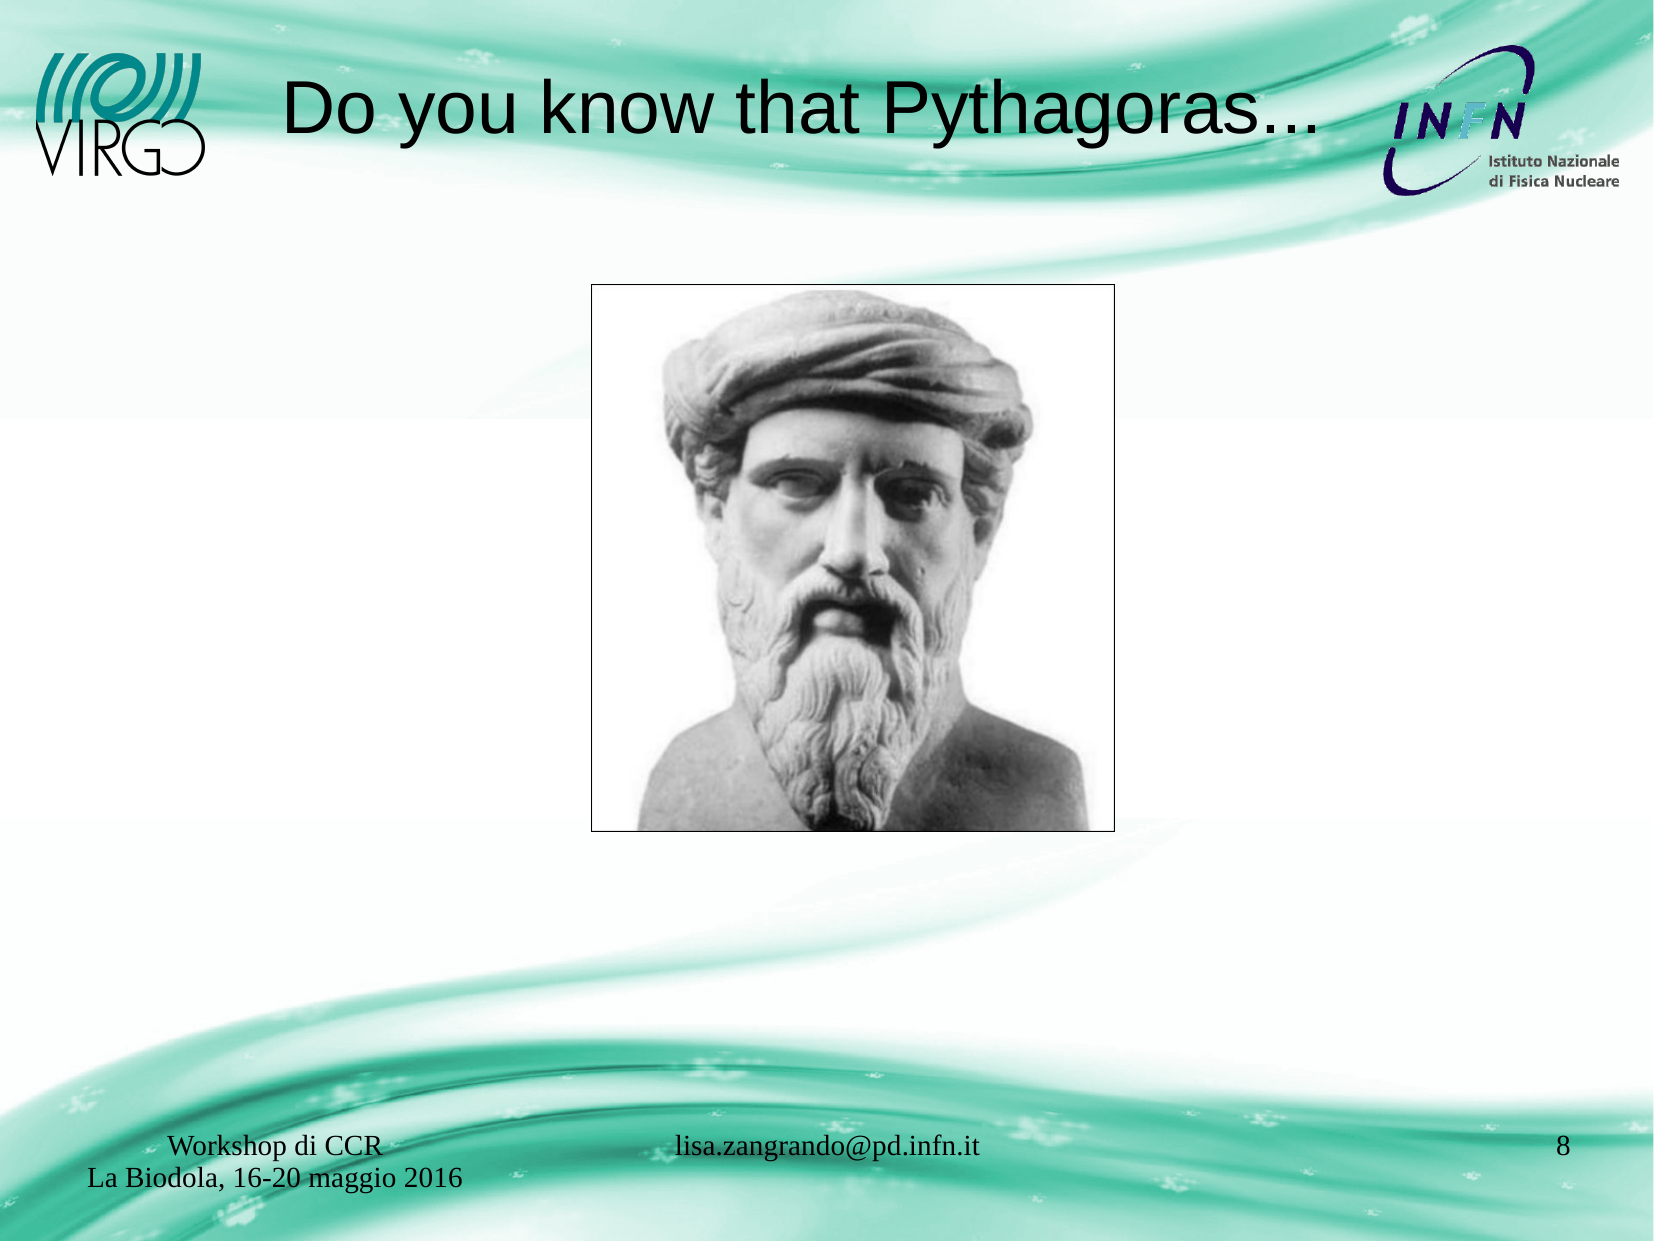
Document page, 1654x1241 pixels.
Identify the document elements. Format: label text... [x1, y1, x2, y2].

picture [0, 0, 1654, 1241]
title Do you know that Pythagoras... [240, 49, 1366, 166]
